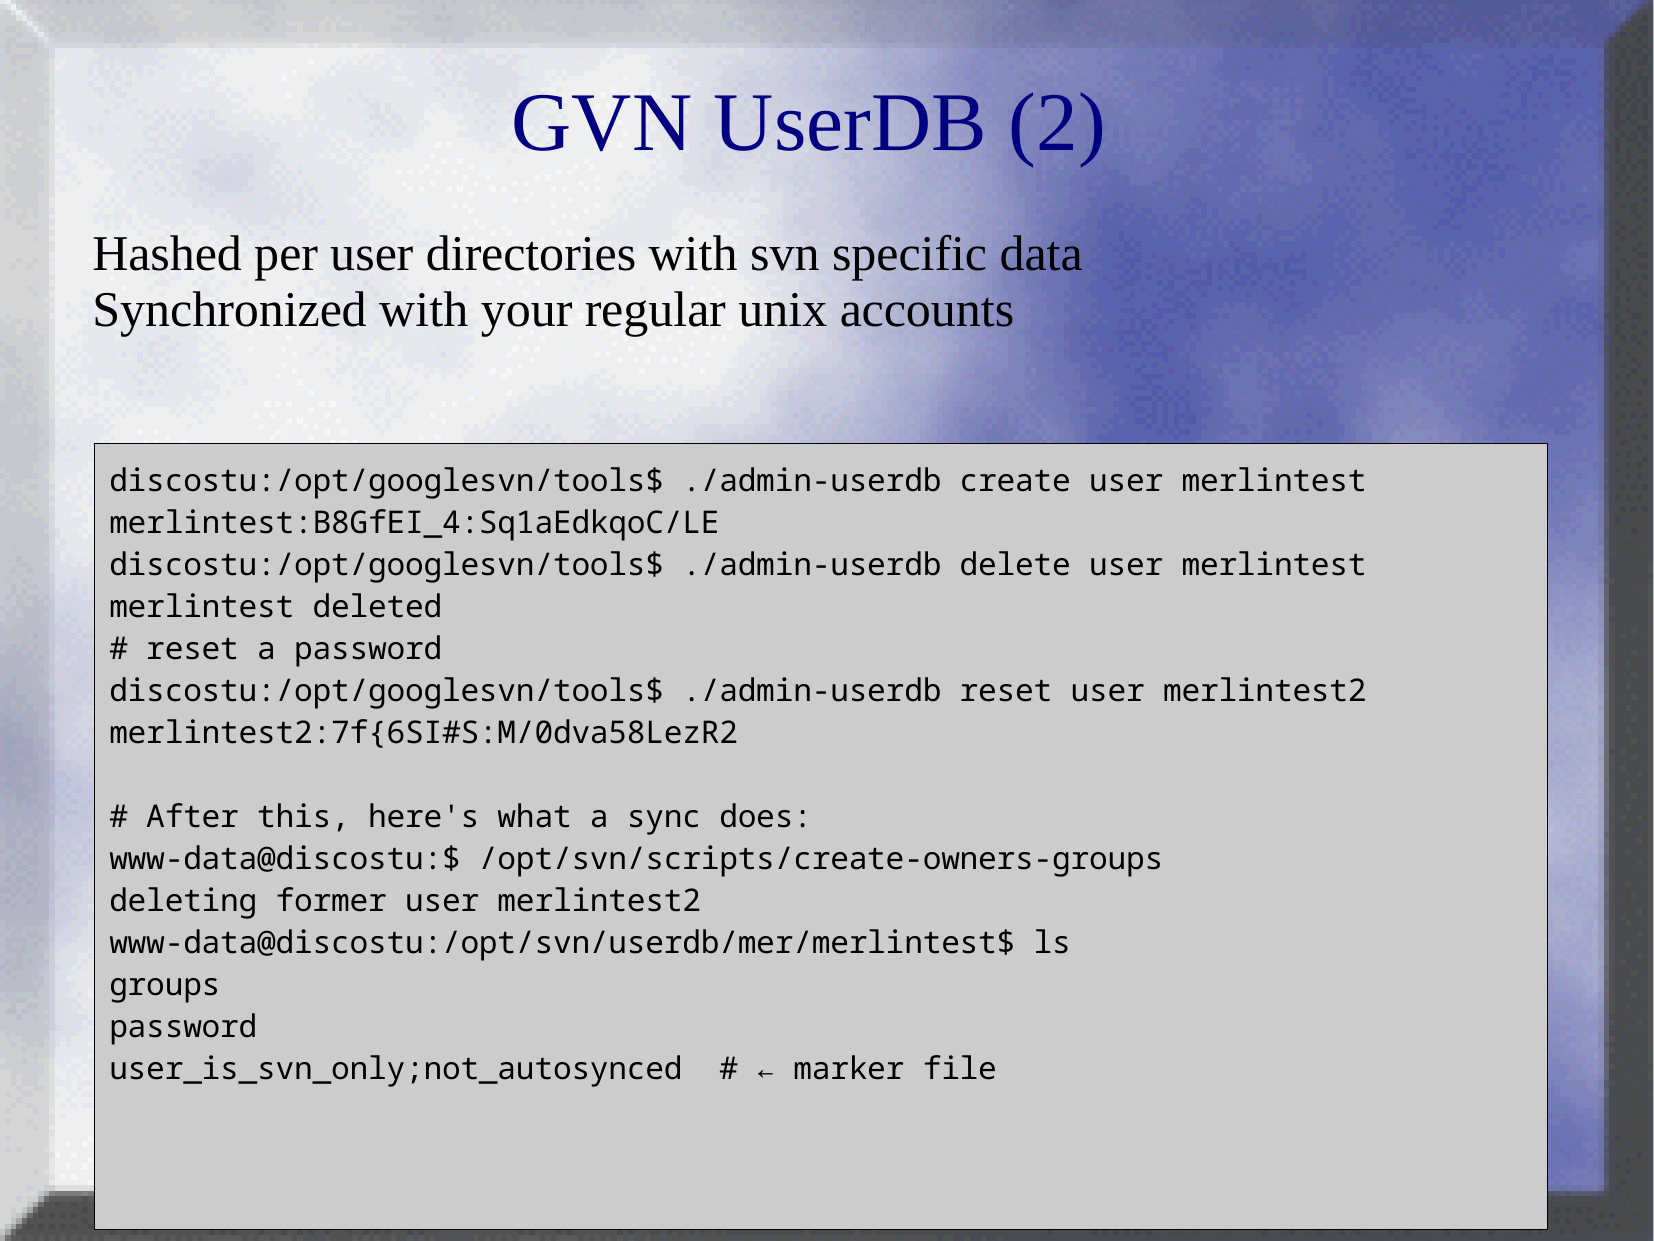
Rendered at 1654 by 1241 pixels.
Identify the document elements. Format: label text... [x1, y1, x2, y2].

text_box Hashed per user directories with svn specific data Synchronized with your regular unix accounts [92, 226, 1574, 382]
picture [0, 0, 1654, 1241]
title GVN UserDB (2) [93, 72, 1525, 171]
text_box discostu:/opt/googlesvn/tools$ ./admin-userdb create user merlintest merlintest:B8GfEI_4:Sq1aEdkqoC/LE discostu:/opt/googlesvn/tools$ ./admin-userdb delete user merlintest merlintest deleted # reset a password discostu:/opt/googlesvn/tools$ ./admin-userdb reset user merlintest2 merlintest2:7f{6SI#S:M/0dva58LezR2 # After this, here's what a sync does: www-data@discostu:$ /opt/svn/scripts/create-owners-groups deleting former user merlintest2 www-data@discostu:/opt/svn/userdb/mer/merlintest$ ls groups password user_is_svn_only;not_autosynced # ← marker file [94, 443, 1548, 1122]
